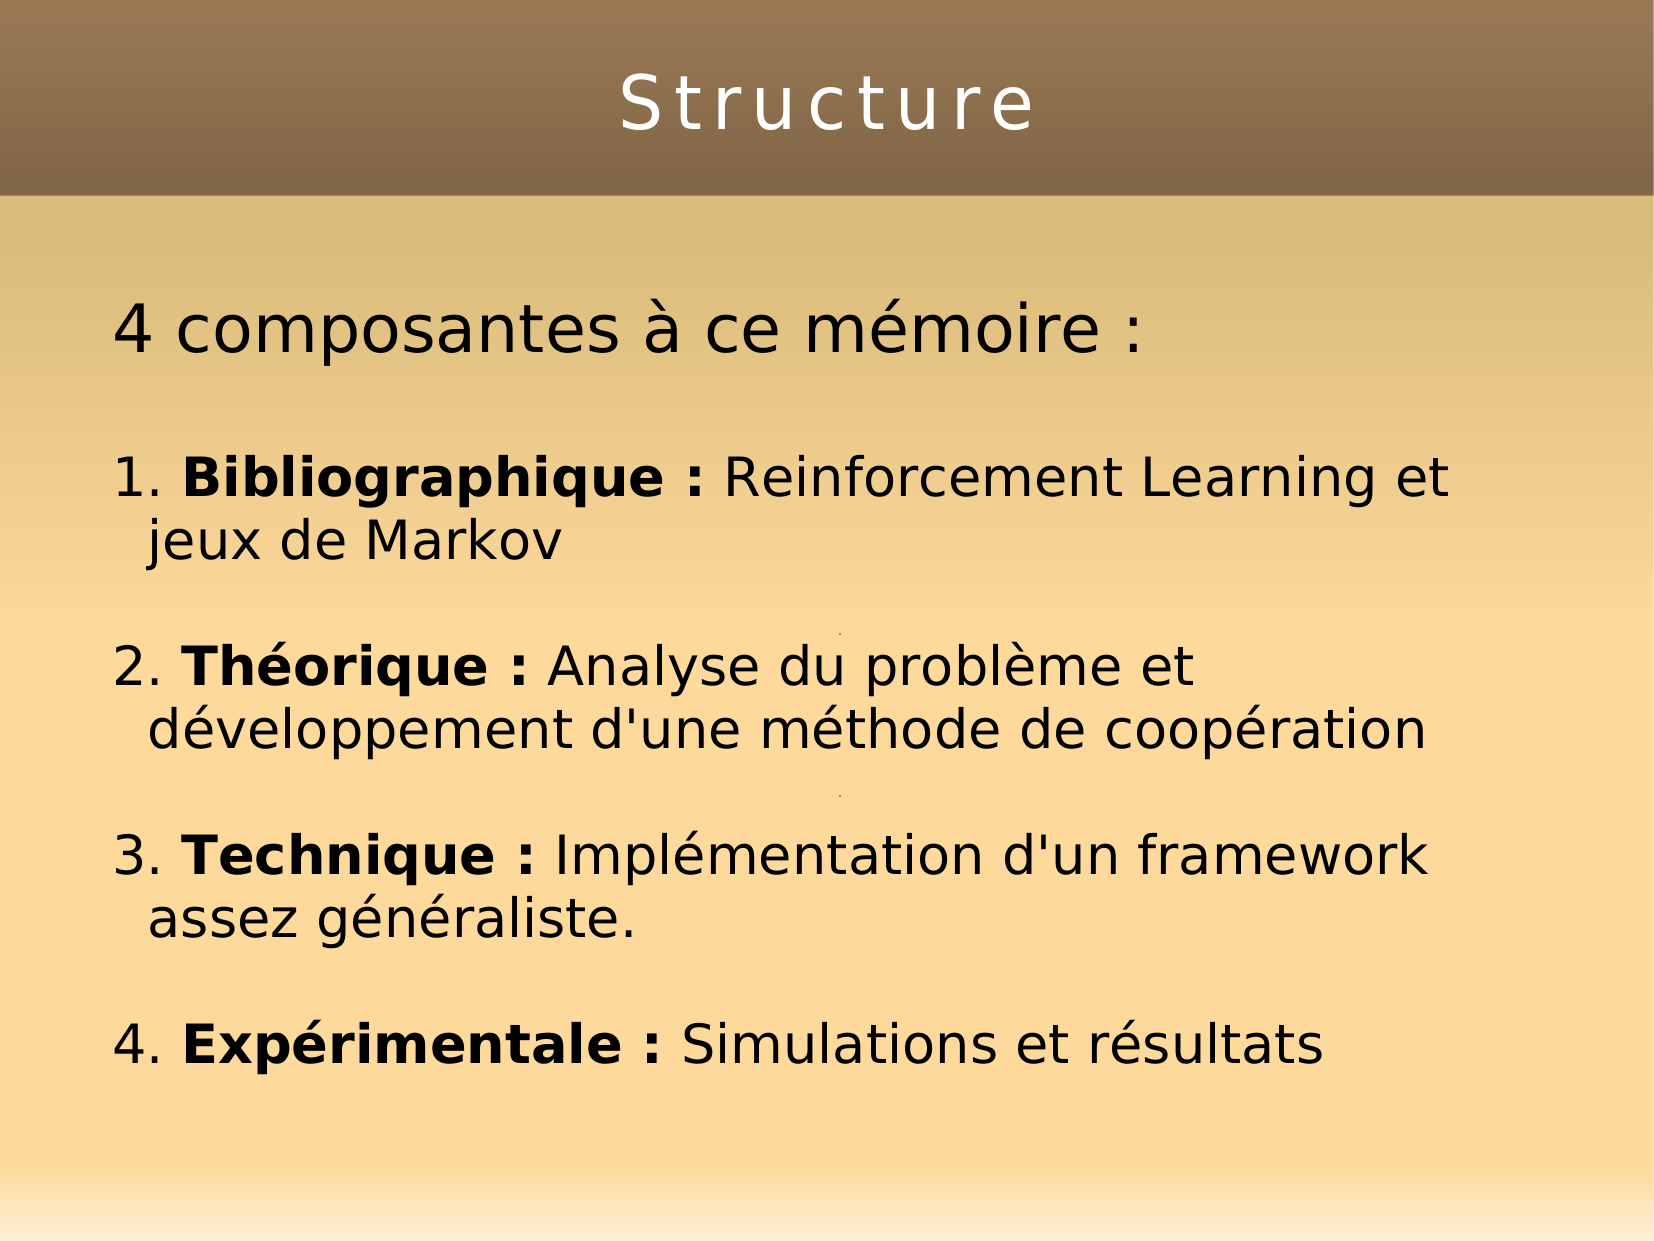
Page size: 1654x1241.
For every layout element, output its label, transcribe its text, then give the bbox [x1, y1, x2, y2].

title Structure [59, 29, 1595, 178]
subtitle 4 composantes à ce mémoire : 1. Bibliographique : Reinforcement Learning et jeux de Markov 2. Théorique : Analyse du problème et développement d'une méthode de coopération 3. Technique : Implémentation d'un framework assez généraliste. 4. Expérimentale : Simulations et résultats [76, 274, 1565, 1093]
picture [0, 0, 1654, 1241]
